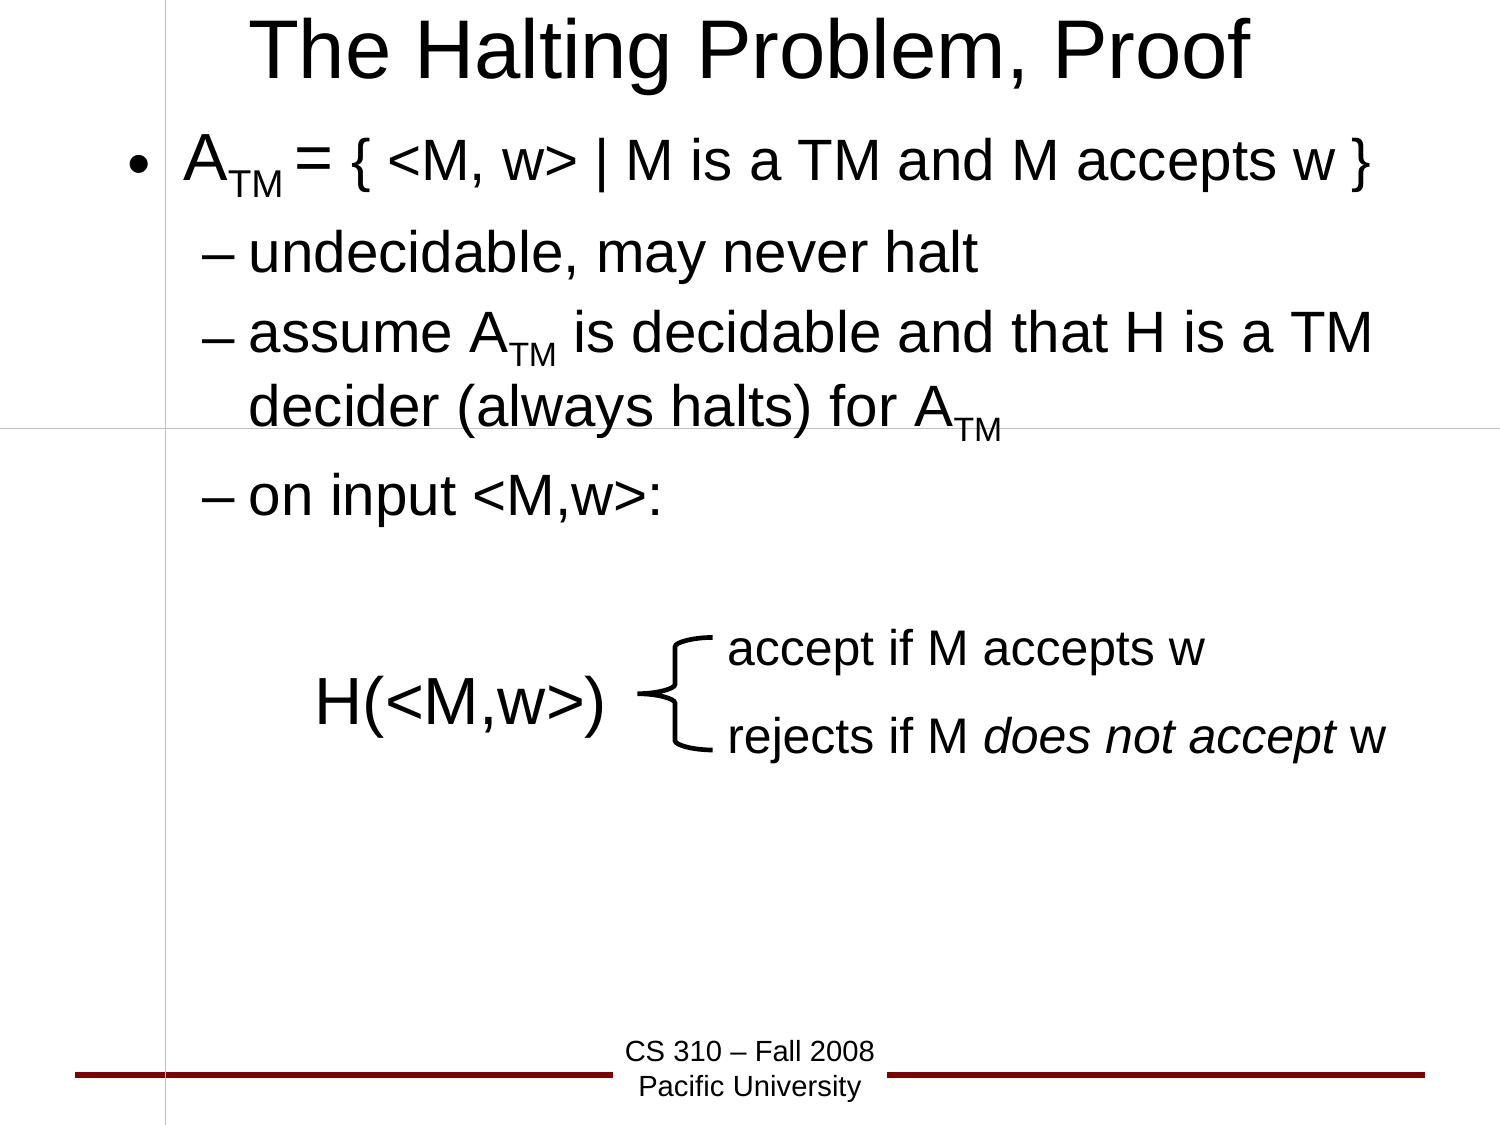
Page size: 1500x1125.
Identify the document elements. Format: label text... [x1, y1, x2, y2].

list ATM = { <M, w> | M is a TM and M accepts w } undecidable, may never halt assume ATM is decidable and that H is a TM decider (always halts) for ATM on input <M,w>: accept if M accepts w rejects if M does not accept w [112, 112, 1475, 1001]
text_box H(<M,w>) [300, 649, 623, 746]
title The Halting Problem, Proof [112, 0, 1388, 105]
